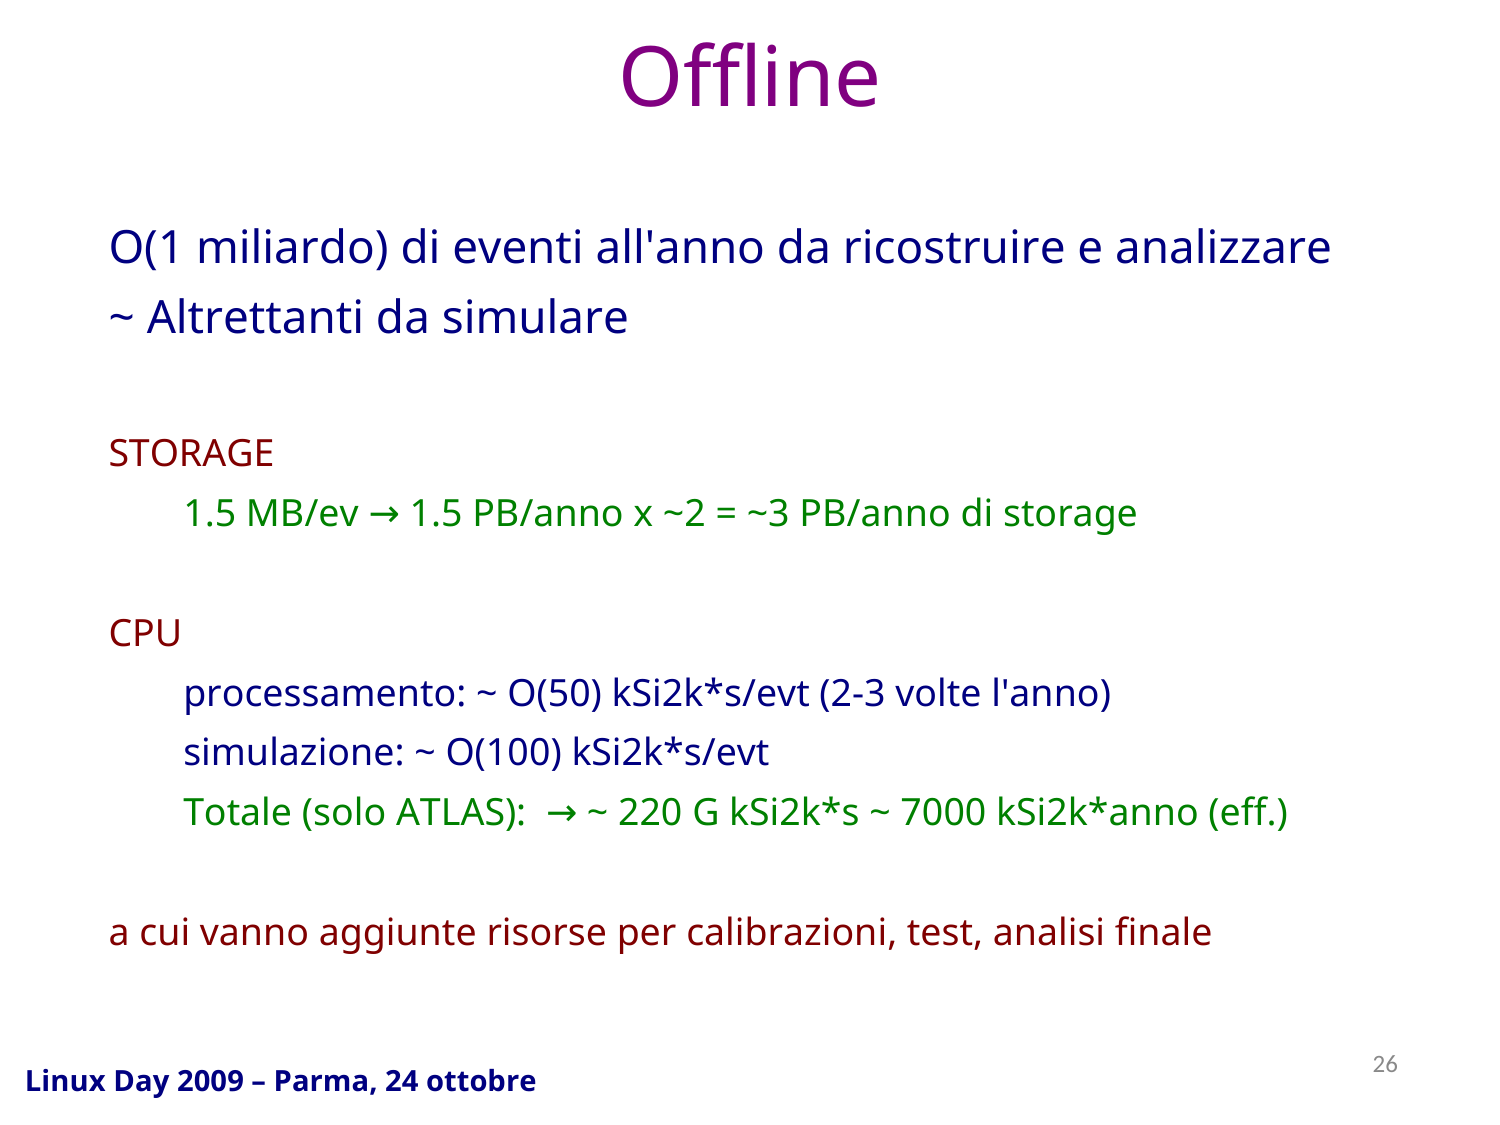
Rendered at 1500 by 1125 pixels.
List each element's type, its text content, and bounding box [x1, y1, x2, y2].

subtitle O(1 miliardo) di eventi all'anno da ricostruire e analizzare ~ Altrettanti da simulare STORAGE 1.5 MB/ev → 1.5 PB/anno x ~2 = ~3 PB/anno di storage CPU processamento: ~ O(50) kSi2k*s/evt (2-3 volte l'anno)‏ simulazione: ~ O(100) kSi2k*s/evt Totale (solo ATLAS): → ~ 220 G kSi2k*s ~ 7000 kSi2k*anno (eff.)‏ a cui vanno aggiunte risorse per calibrazioni, test, analisi finale [108, 207, 1399, 965]
text_box Offline [41, 0, 1459, 132]
